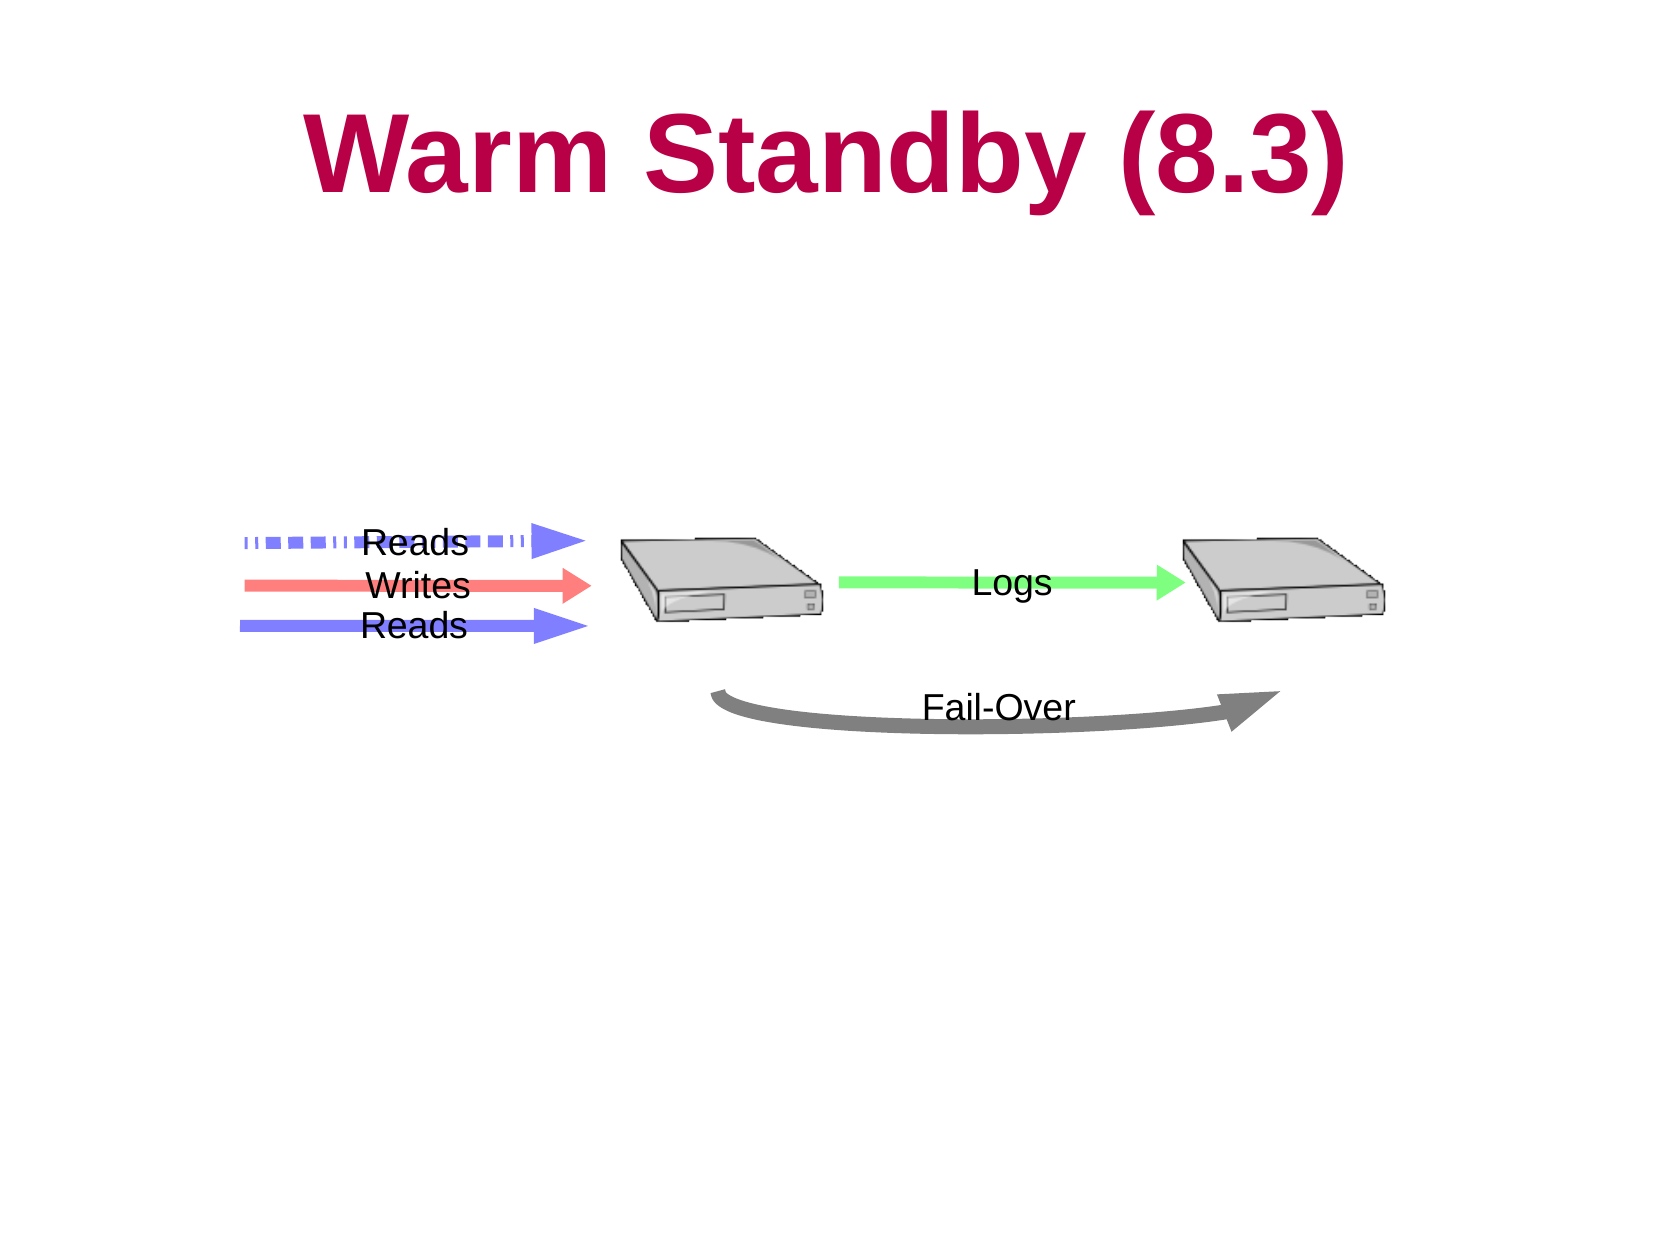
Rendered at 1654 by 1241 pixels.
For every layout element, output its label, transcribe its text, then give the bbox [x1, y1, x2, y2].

picture [1167, 475, 1393, 692]
picture [605, 475, 831, 692]
title Warm Standby (8.3) [82, 49, 1571, 257]
